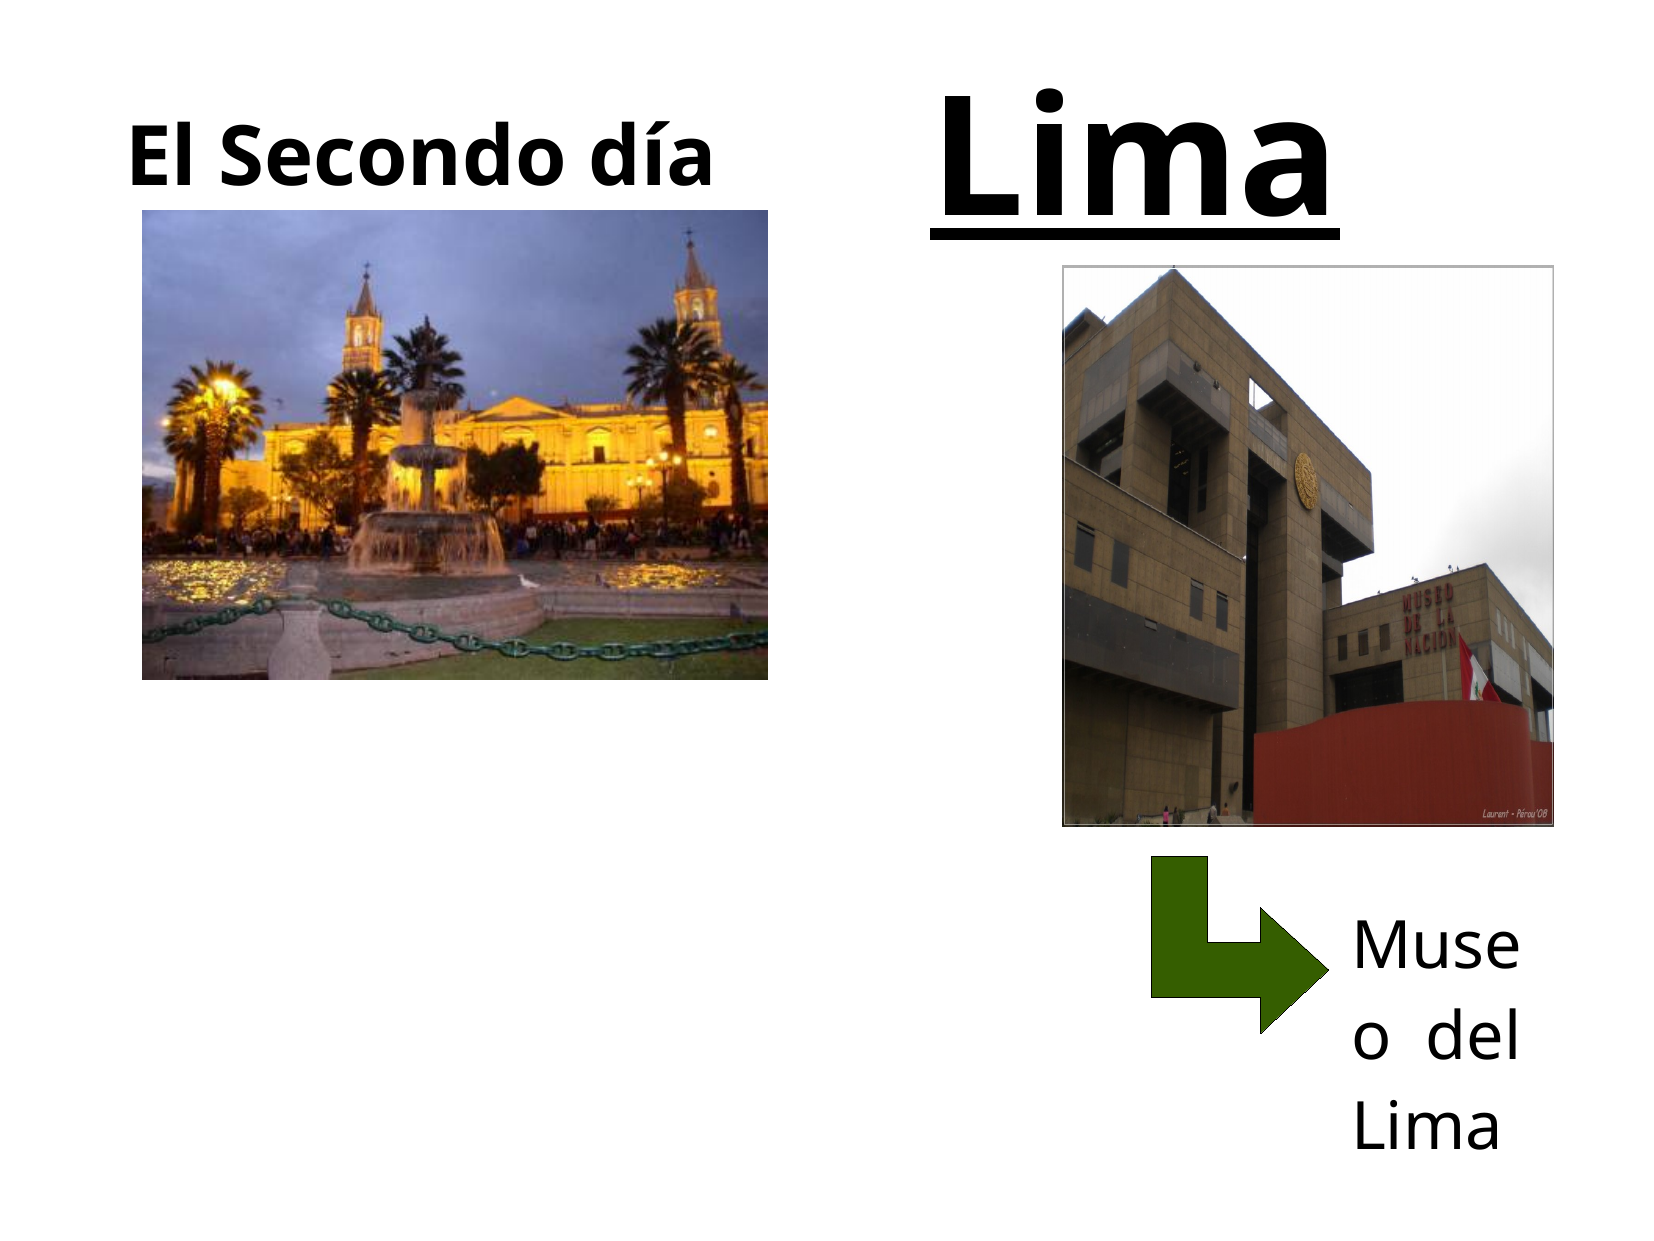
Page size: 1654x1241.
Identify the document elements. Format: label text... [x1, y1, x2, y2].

picture [1062, 265, 1554, 827]
text_box [1151, 856, 1329, 1034]
text_box Lima [915, 29, 1393, 266]
picture [142, 210, 768, 680]
text_box El Secondo día [88, 88, 739, 214]
text_box Museo del Lima [1336, 889, 1573, 1173]
